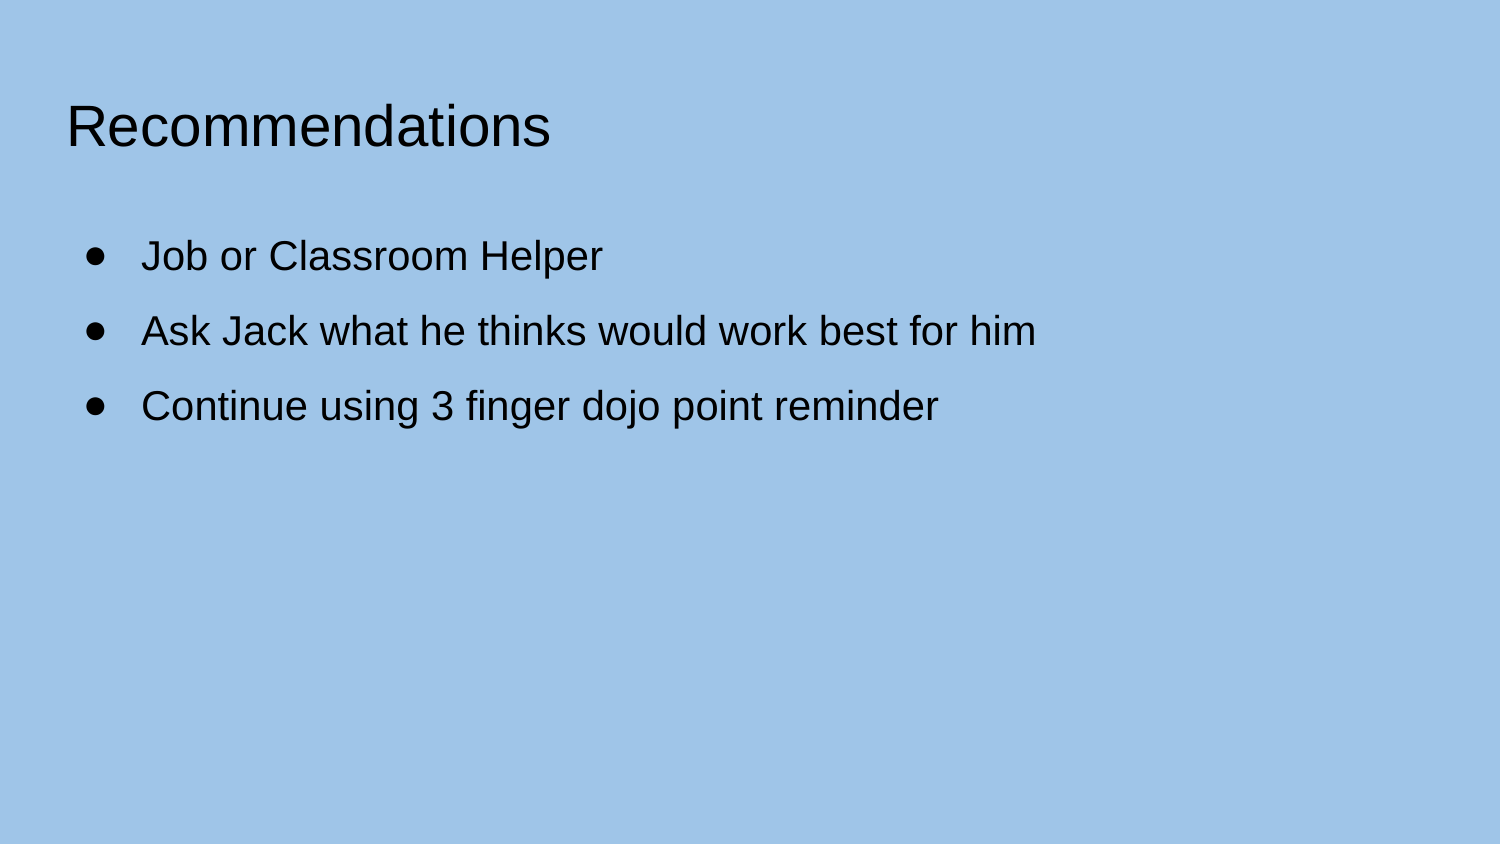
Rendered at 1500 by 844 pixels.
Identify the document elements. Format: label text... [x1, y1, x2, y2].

list Job or Classroom Helper Ask Jack what he thinks would work best for him Continue using 3 finger dojo point reminder [51, 189, 1449, 750]
title Recommendations [51, 72, 1449, 167]
